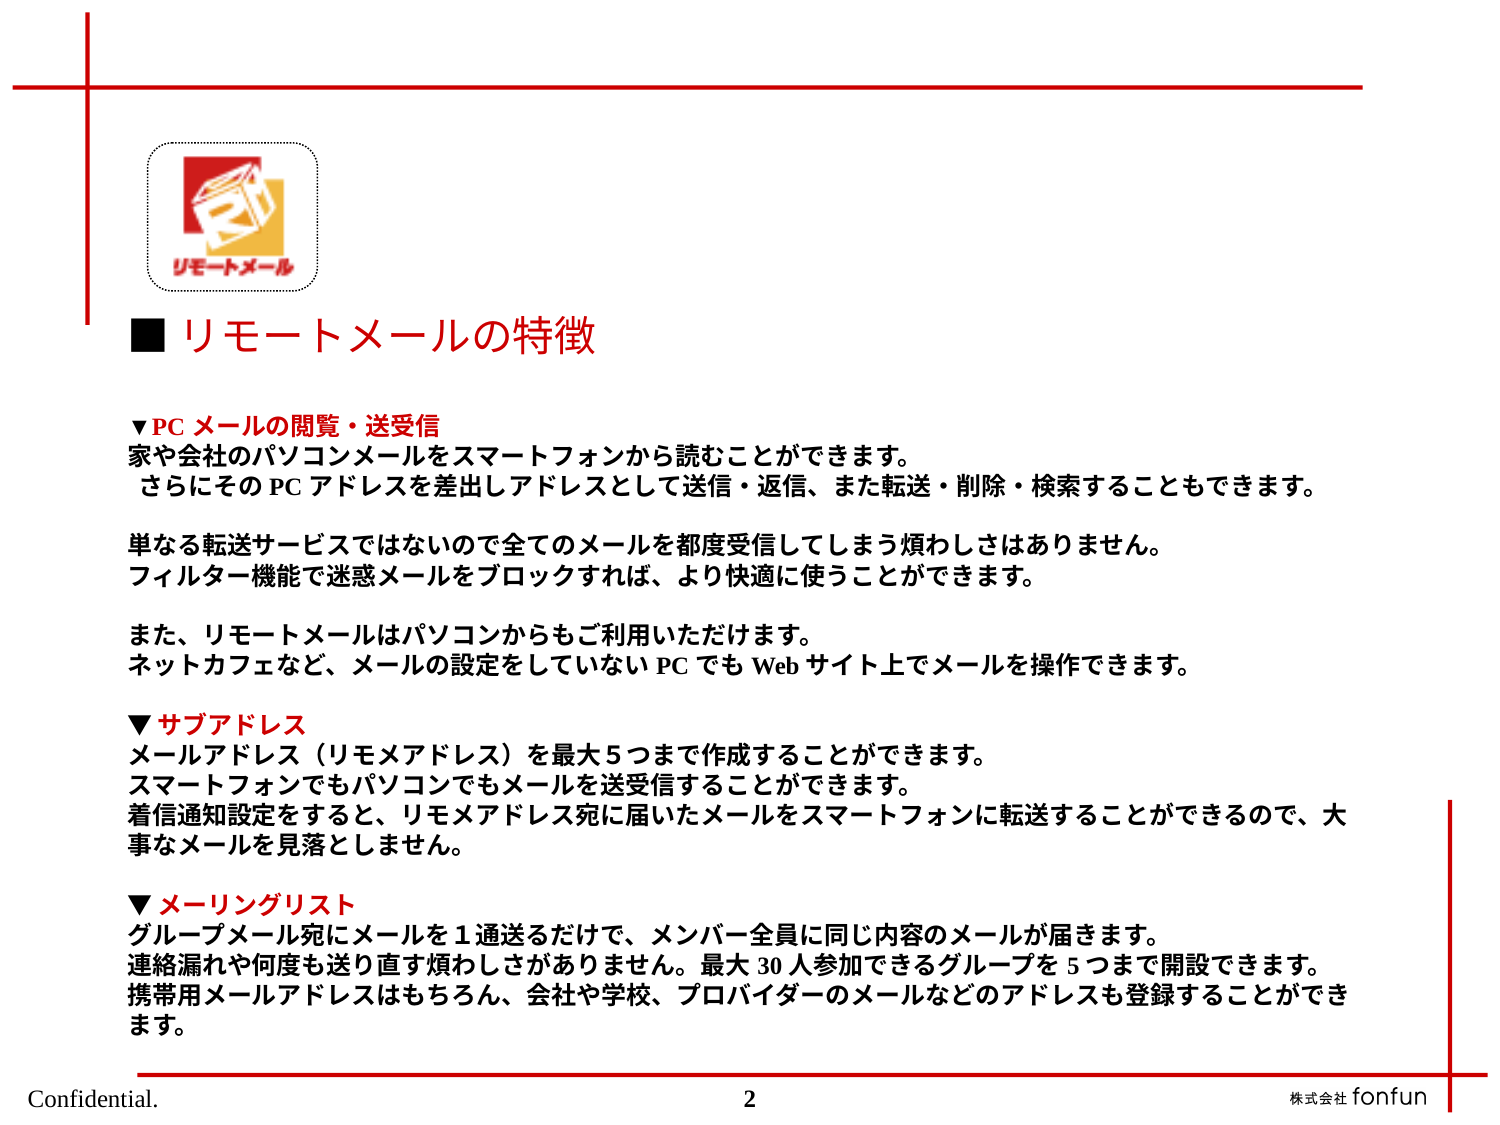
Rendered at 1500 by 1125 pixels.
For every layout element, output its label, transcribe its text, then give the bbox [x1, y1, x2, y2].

text_box ■リモートメールの特徴 ▼PCメールの閲覧・送受信 家や会社のパソコンメールをスマートフォンから読むことができます。 さらにそのPCアドレスを差出しアドレスとして送信・返信、また転送・削除・検索することもできます。 単なる転送サービスではないので全てのメールを都度受信してしまう煩わしさはありません。 フィルター機能で迷惑メールをブロックすれば、より快適に使うことができます。 また、リモートメールはパソコンからもご利用いただけます。 ネットカフェなど、メールの設定をしていないPCでもWebサイト上でメールを操作できます。 ▼サブアドレス メールアドレス（リモメアドレス）を最大５つまで作成することができます。 スマートフォンでもパソコンでもメールを送受信することができます。 着信通知設定をすると、リモメアドレス宛に届いたメールをスマートフォンに転送することができるので、大事なメールを見落としません。 ▼メーリングリスト グループメール宛にメールを１通送るだけで、メンバー全員に同じ内容のメールが届きます。 連絡漏れや何度も送り直す煩わしさがありません。最大30人参加できるグループを5つまで開設できます。 携帯用メールアドレスはもちろん、会社や学校、プロバイダーのメールなどのアドレスも登録することができます。 [112, 302, 1383, 1047]
picture [172, 155, 297, 279]
